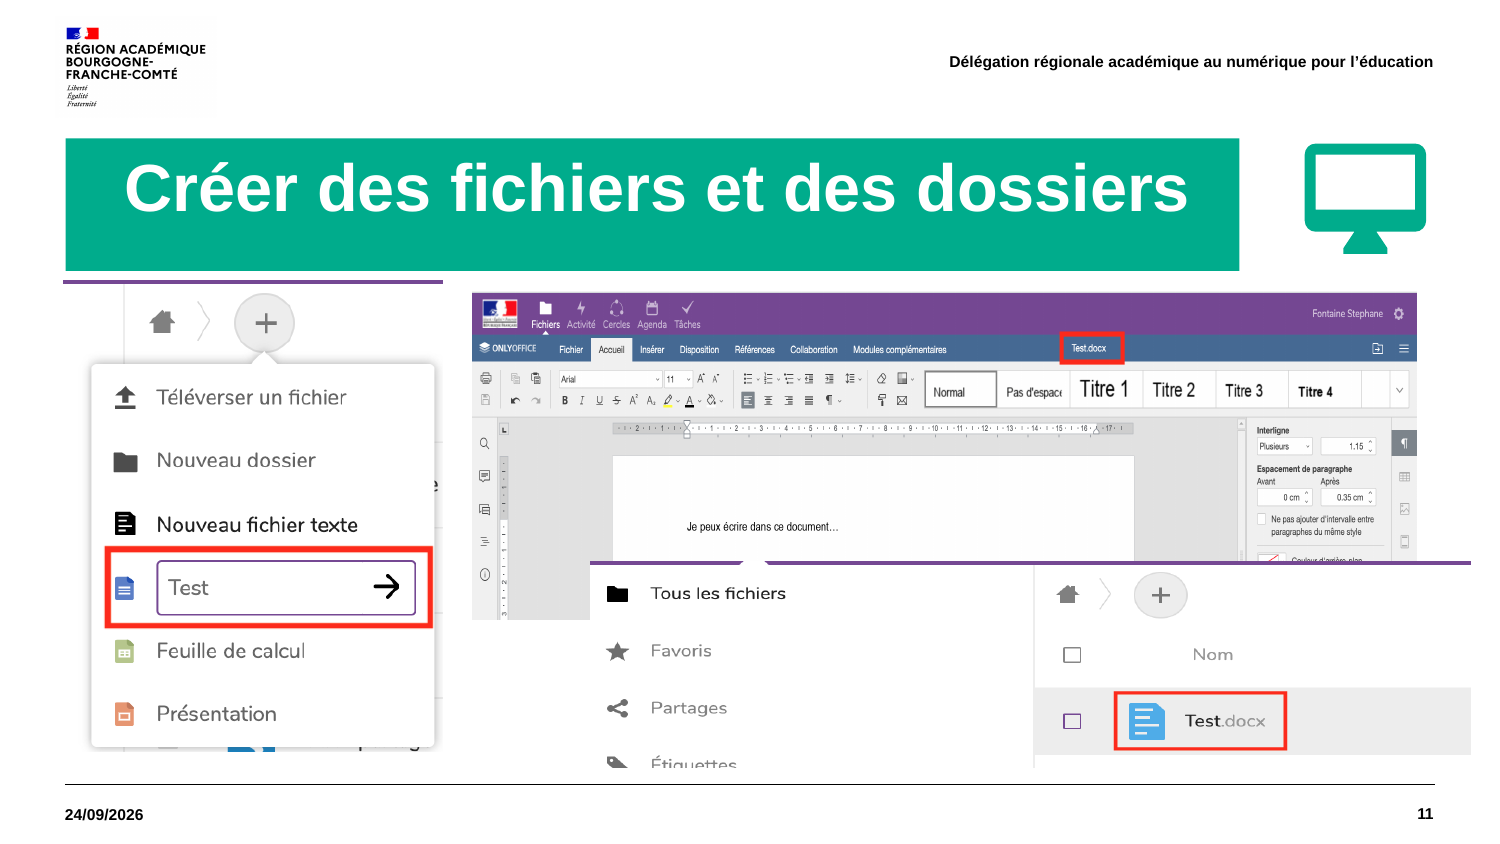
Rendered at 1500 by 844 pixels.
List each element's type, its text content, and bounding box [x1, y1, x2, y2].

text_box <numéro> [1213, 784, 1434, 843]
text_box Créer des fichiers et des dossiers [65, 138, 1240, 271]
text_box 08/06/2021 [64, 786, 244, 843]
text_box Délégation régionale académique au numérique pour l’éducation [470, 32, 1434, 90]
picture [55, 16, 217, 118]
picture [63, 280, 443, 752]
picture [472, 291, 1471, 768]
